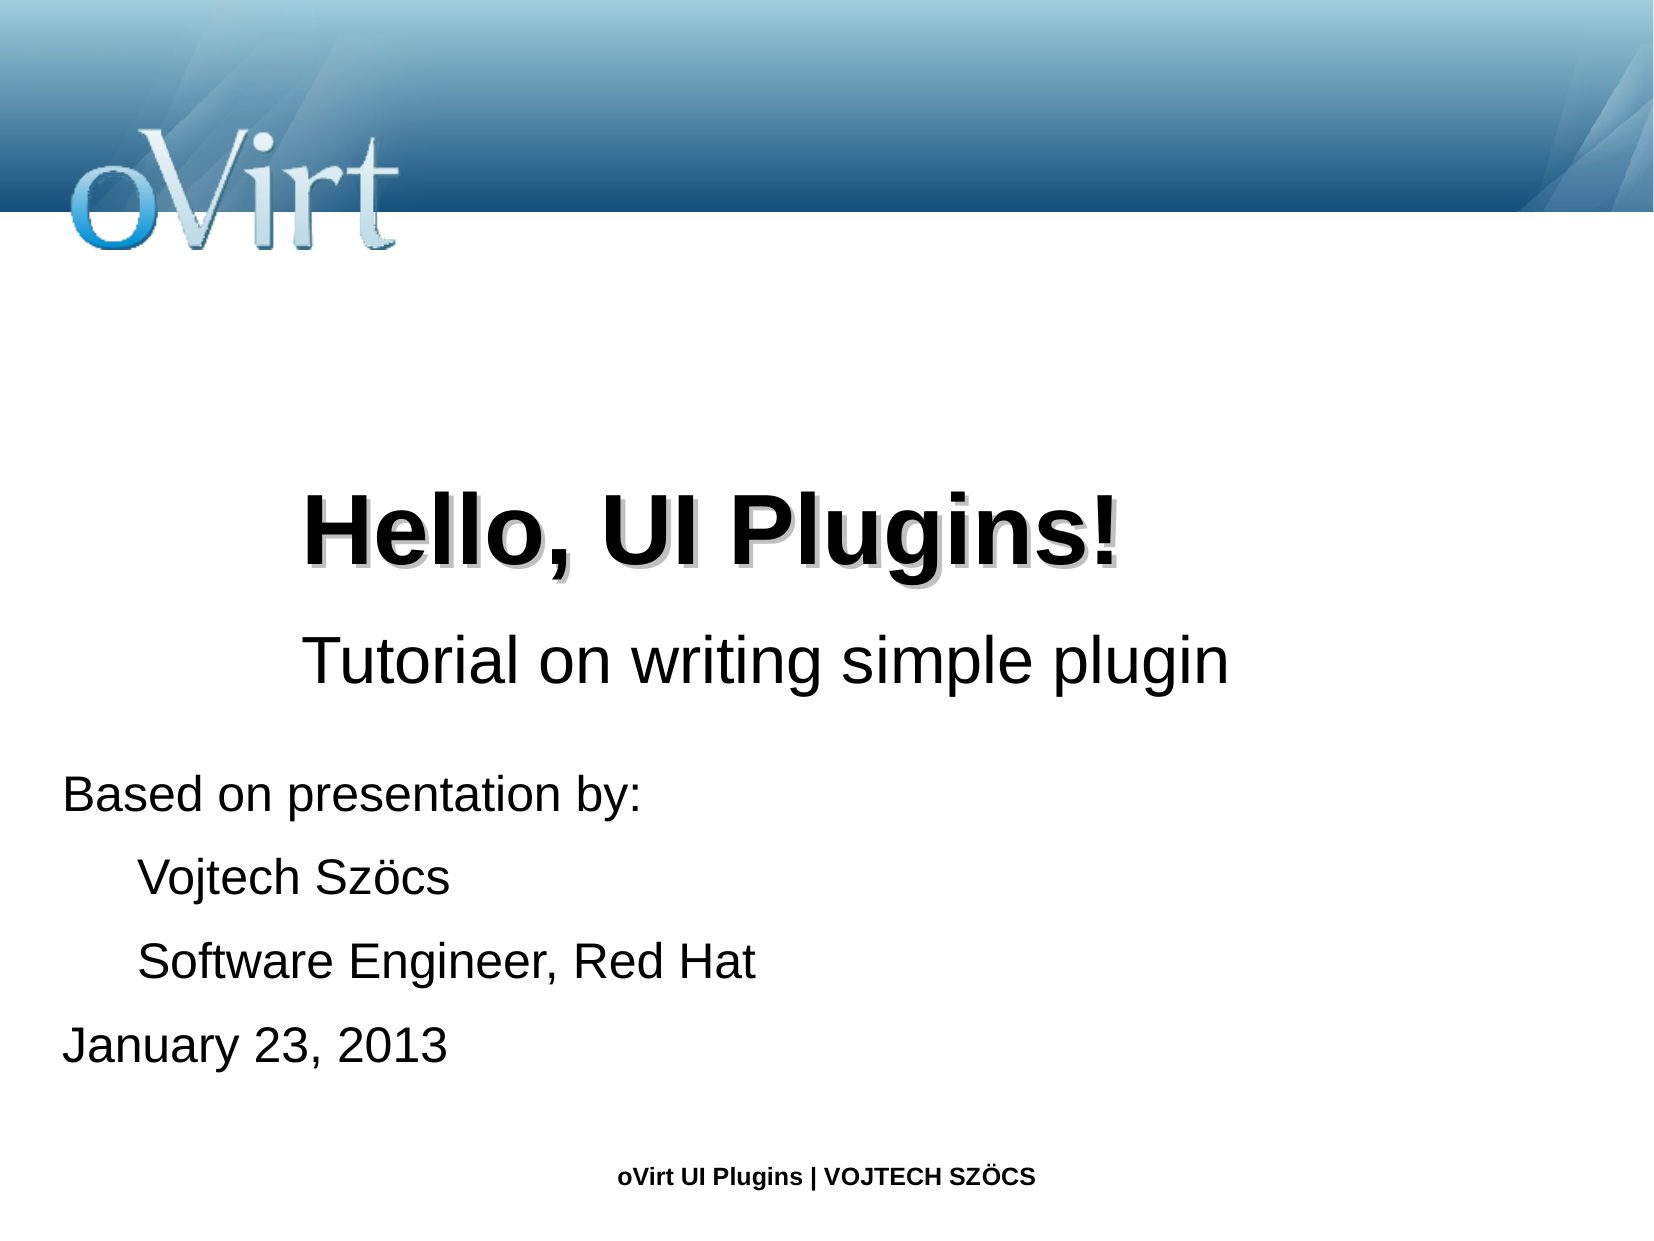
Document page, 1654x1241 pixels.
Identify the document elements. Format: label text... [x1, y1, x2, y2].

picture [0, 0, 1654, 250]
text_box Based on presentation by: Vojtech Szöcs Software Engineer, Red Hat January 23, 2013 [47, 675, 976, 1081]
text_box Hello, UI Plugins! Tutorial on writing simple plugin [286, 410, 1252, 650]
